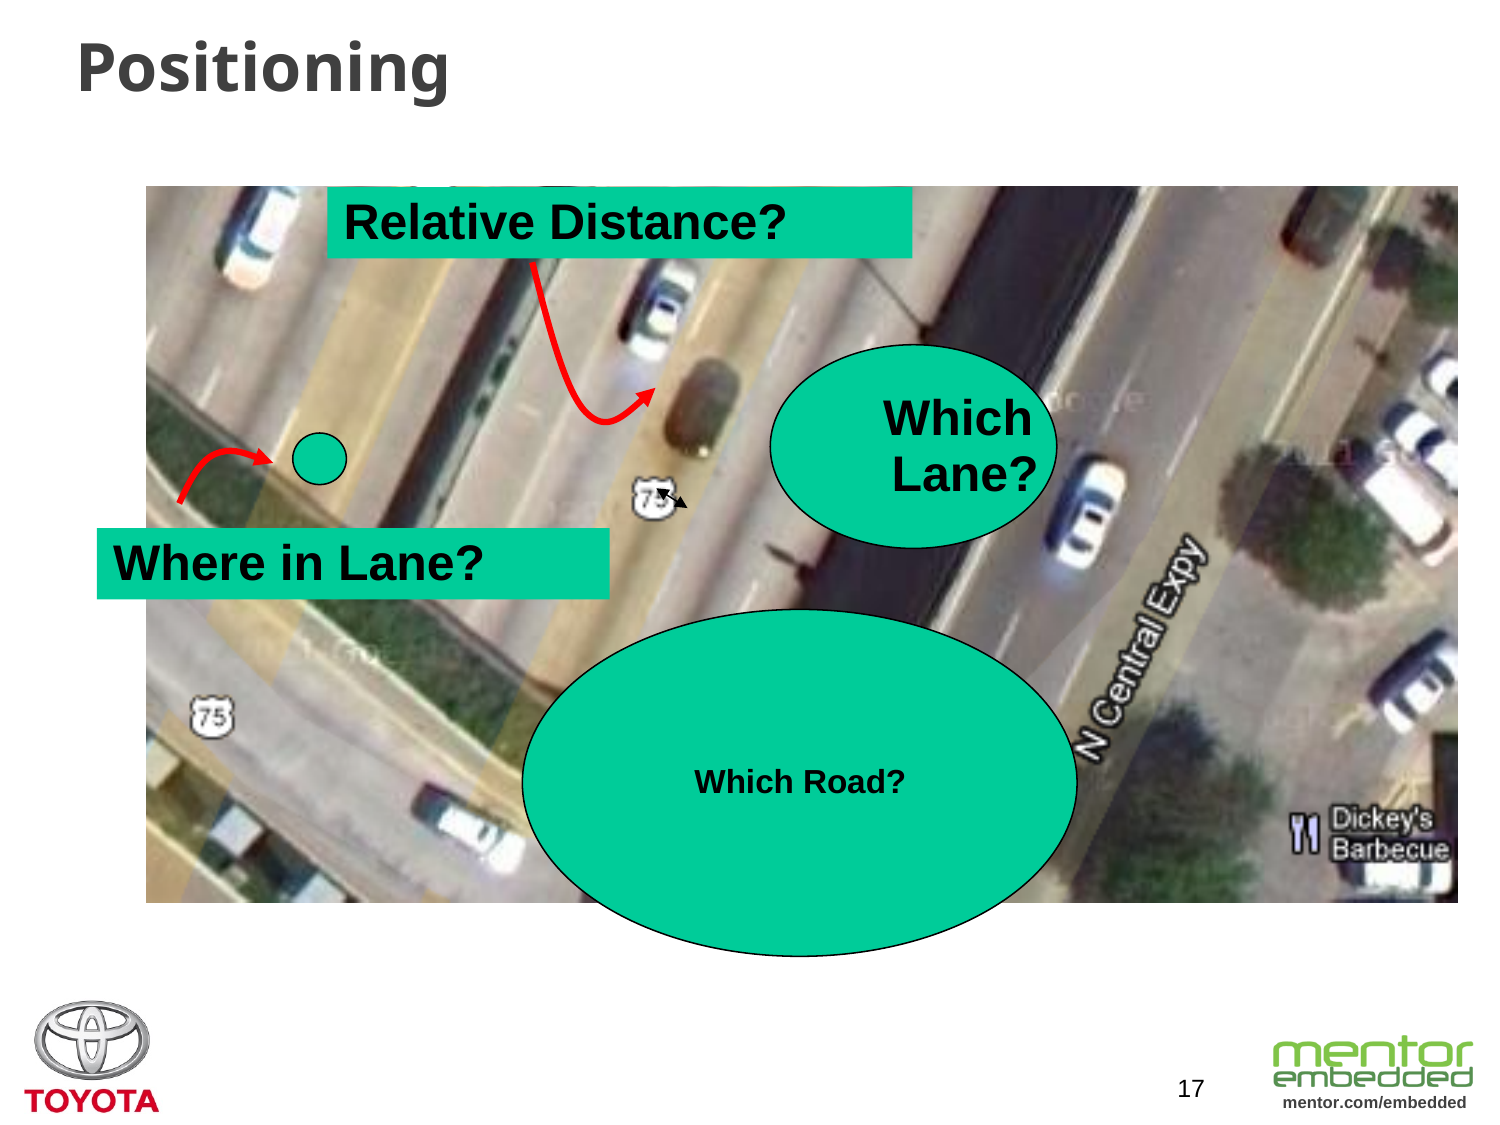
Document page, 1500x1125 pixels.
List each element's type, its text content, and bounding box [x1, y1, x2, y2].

text_box Which Road? [522, 609, 1078, 957]
text_box Relative Distance? [327, 187, 913, 259]
text_box Where in Lane? [96, 528, 610, 600]
text_box Which Lane? [770, 344, 1057, 549]
text_box Positioning [0, 0, 1500, 113]
picture [146, 186, 1458, 903]
picture [24, 998, 163, 1114]
picture [1268, 1030, 1476, 1092]
